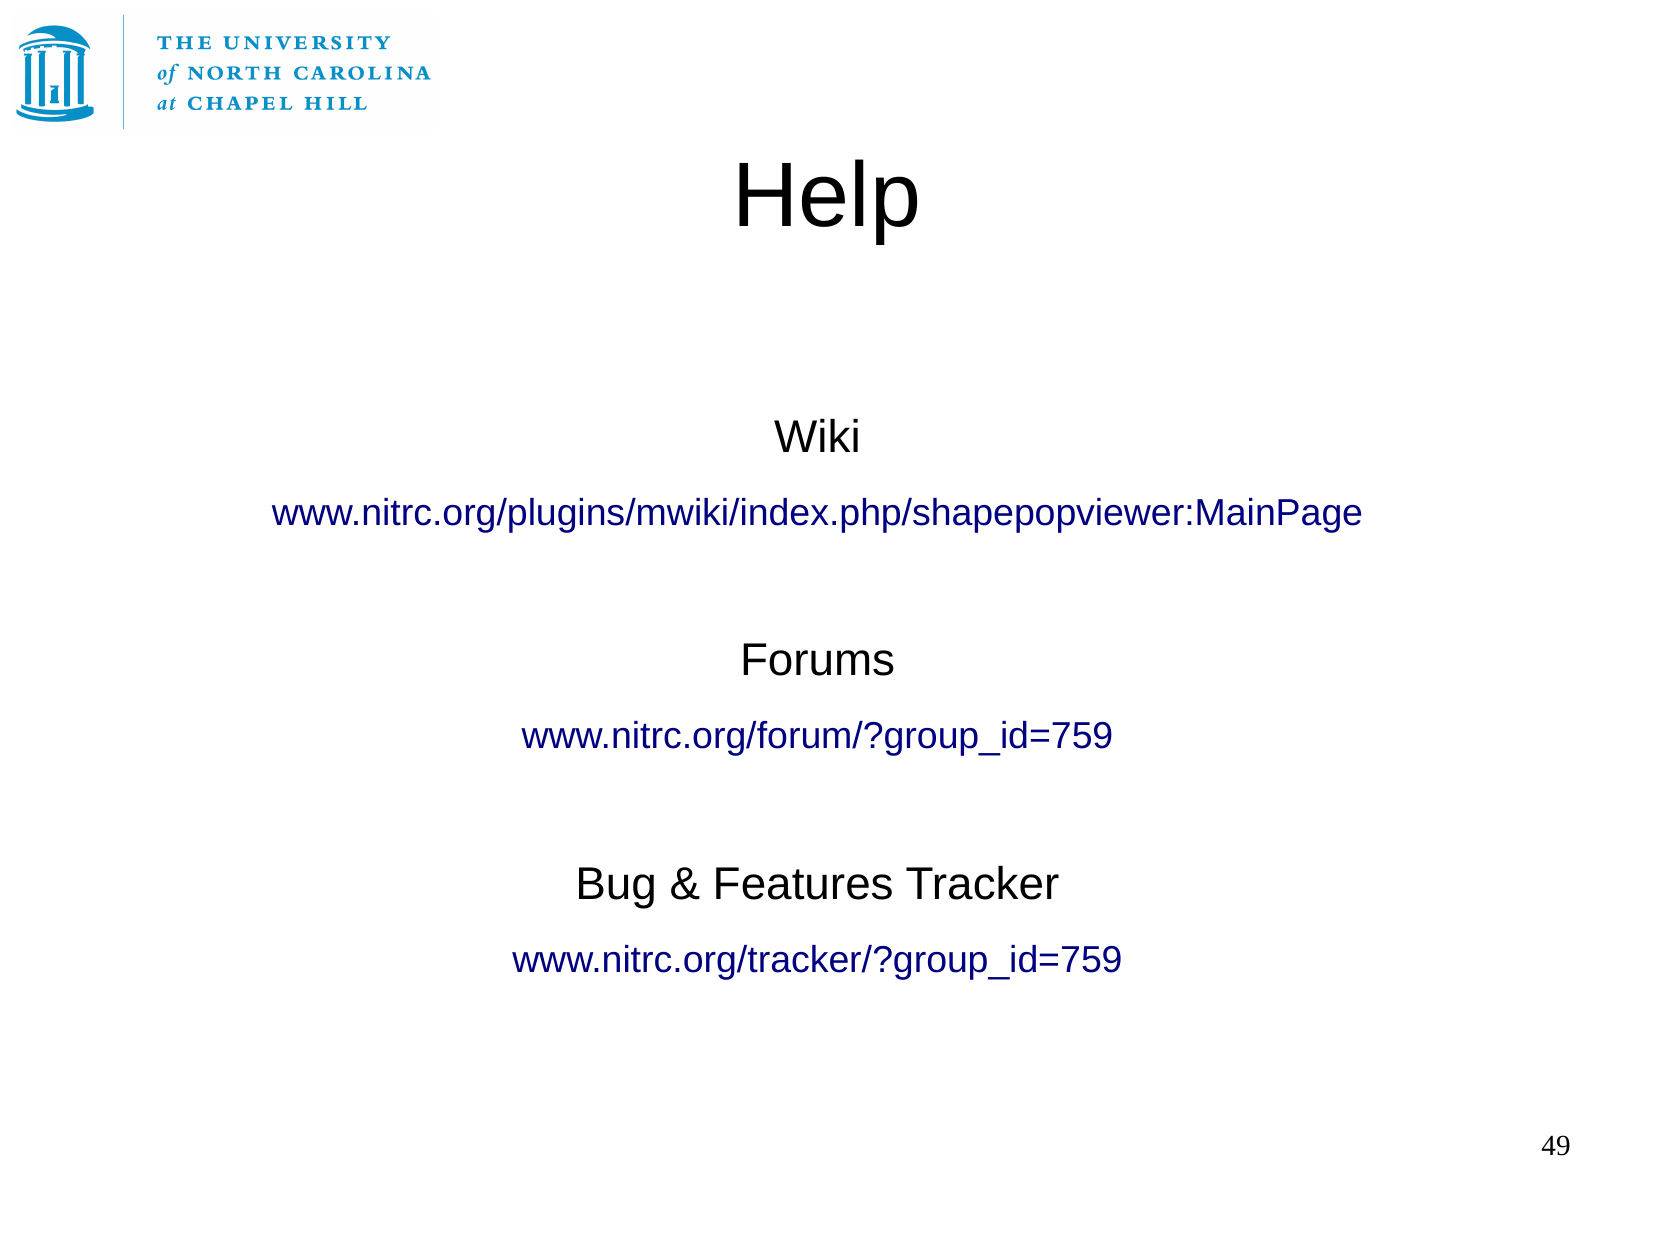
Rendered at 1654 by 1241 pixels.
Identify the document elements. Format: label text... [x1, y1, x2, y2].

list Wiki www.nitrc.org/plugins/mwiki/index.php/shapepopviewer:MainPage Forums www.nitrc.org/forum/?group_id=759 Bug & Features Tracker www.nitrc.org/tracker/?group_id=759 [135, 330, 1501, 1111]
picture [11, 12, 436, 132]
title Help [82, 90, 1571, 298]
